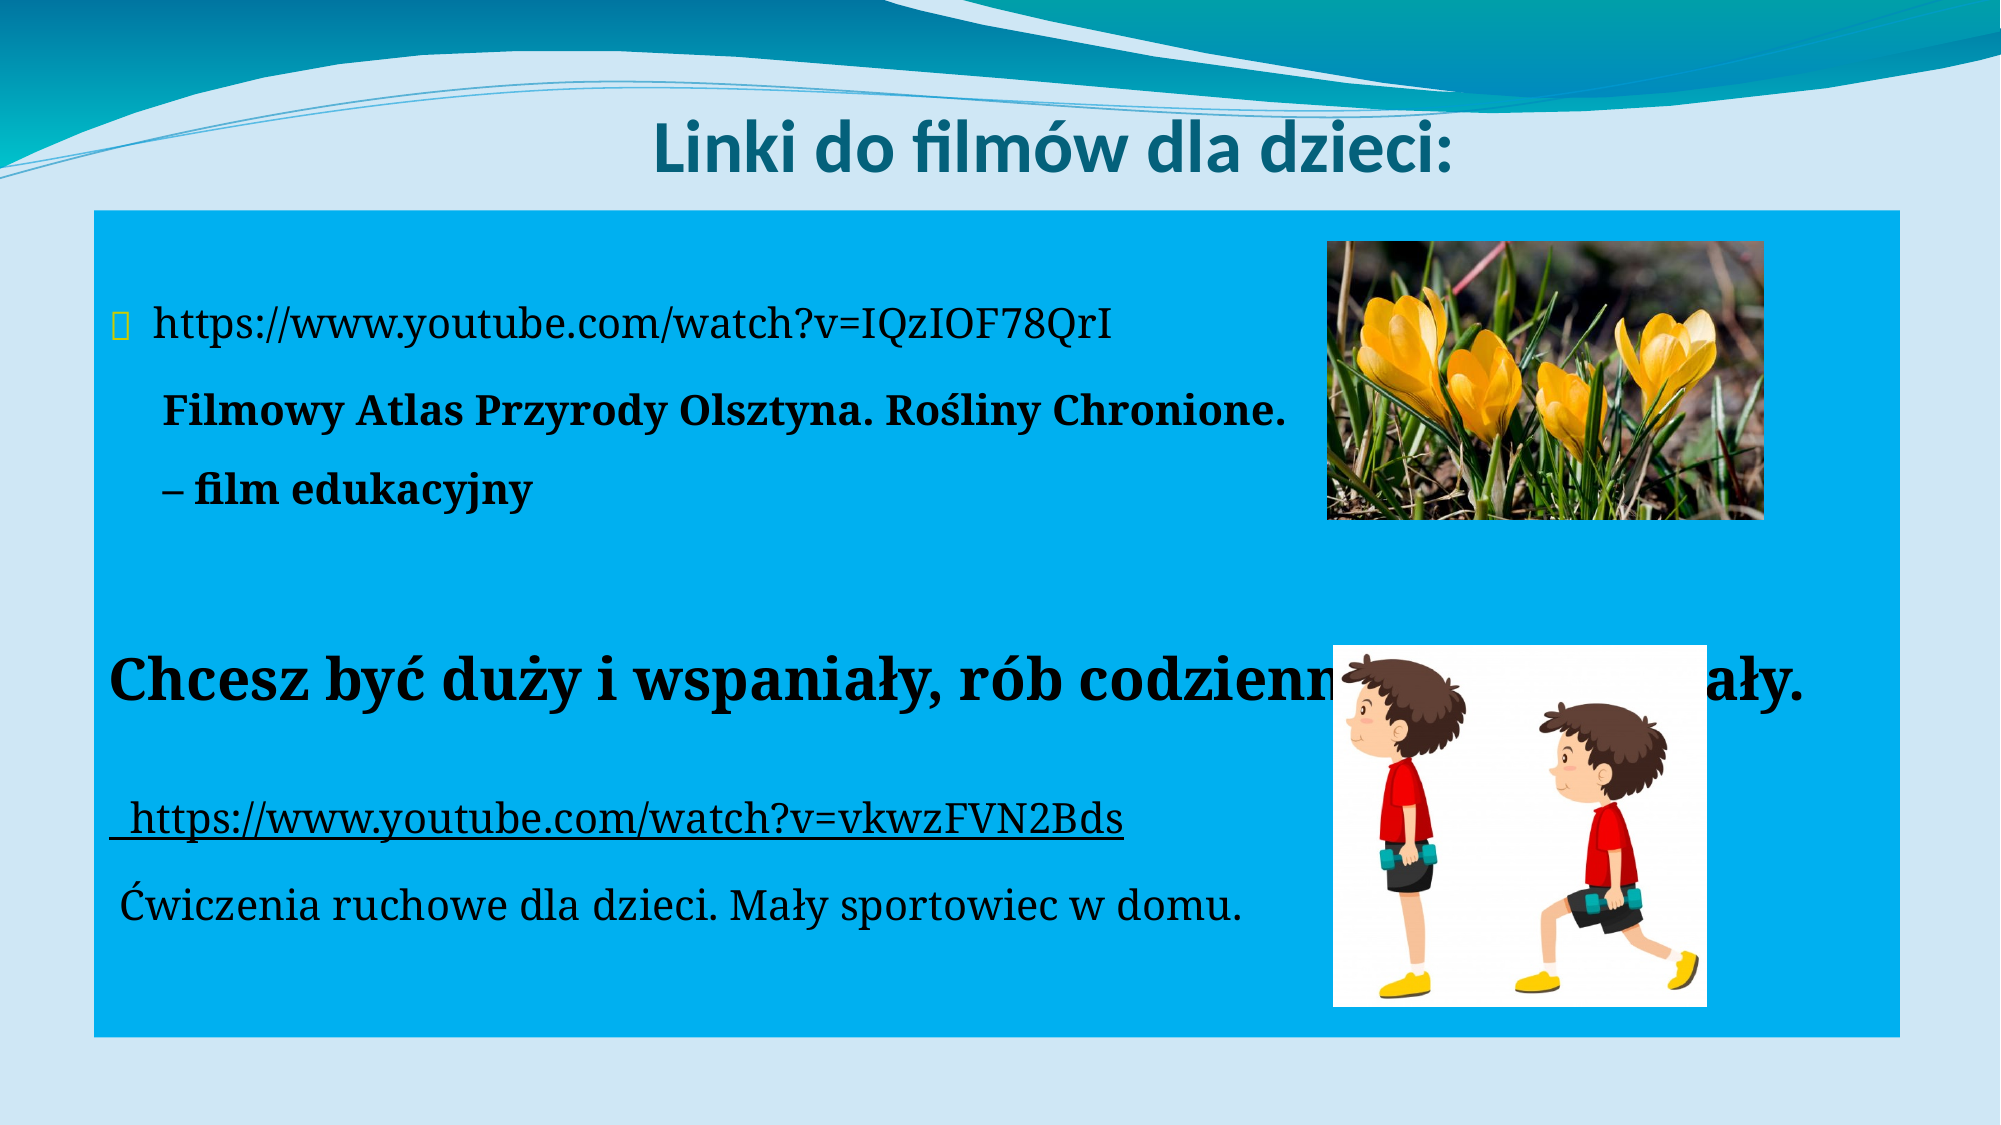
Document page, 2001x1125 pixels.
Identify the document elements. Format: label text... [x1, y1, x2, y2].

picture [1333, 646, 1707, 1006]
list https://www.youtube.com/watch?v=IQzIOF78QrI Filmowy Atlas Przyrody Olsztyna. Rośliny Chronione. – film edukacyjny Chcesz być duży i wspaniały, rób codziennie trening mały. https://www.youtube.com/watch?v=vkwzFVN2Bds Ćwiczenia ruchowe dla dzieci. Mały sportowiec w domu. [94, 210, 1900, 1038]
title Linki do filmów dla dzieci: [211, 89, 1899, 190]
picture [1328, 242, 1763, 519]
